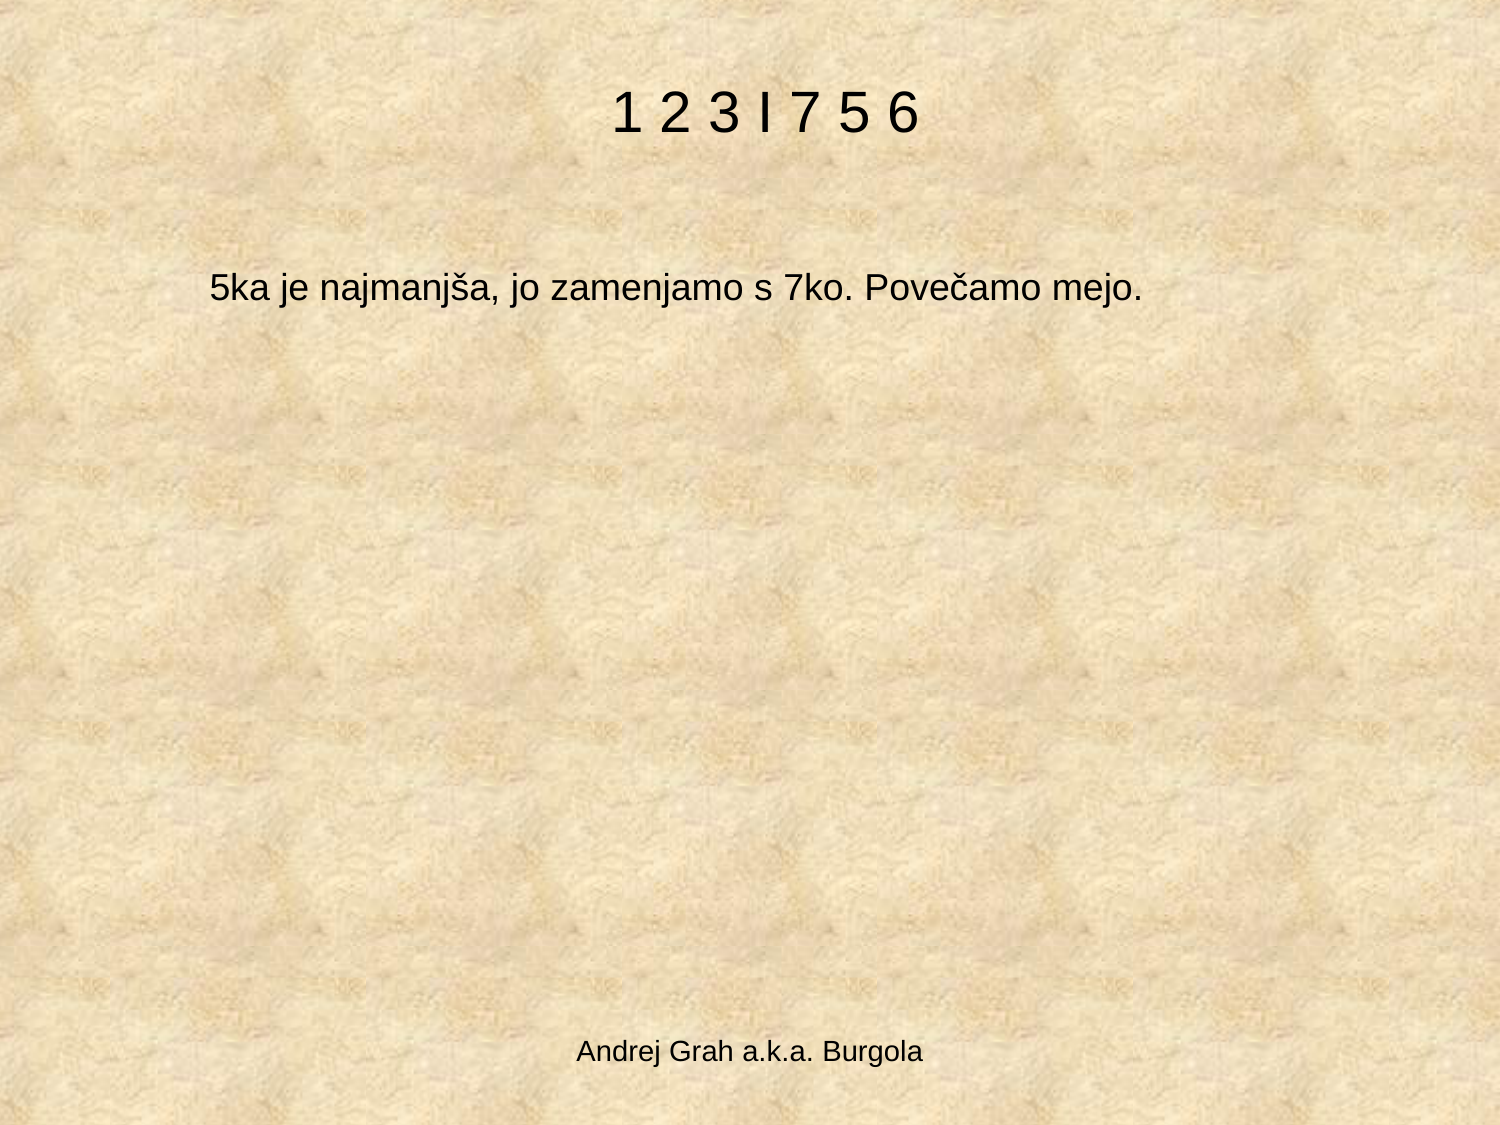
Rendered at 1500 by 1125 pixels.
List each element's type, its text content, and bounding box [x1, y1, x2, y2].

picture [0, 0, 1500, 1125]
text_box Andrej Grah a.k.a. Burgola [512, 1024, 988, 1103]
text_box 5ka je najmanjša, jo zamenjamo s 7ko. Povečamo mejo. [194, 255, 1270, 316]
text_box 1 2 3 I 7 5 6 [159, 66, 1388, 152]
